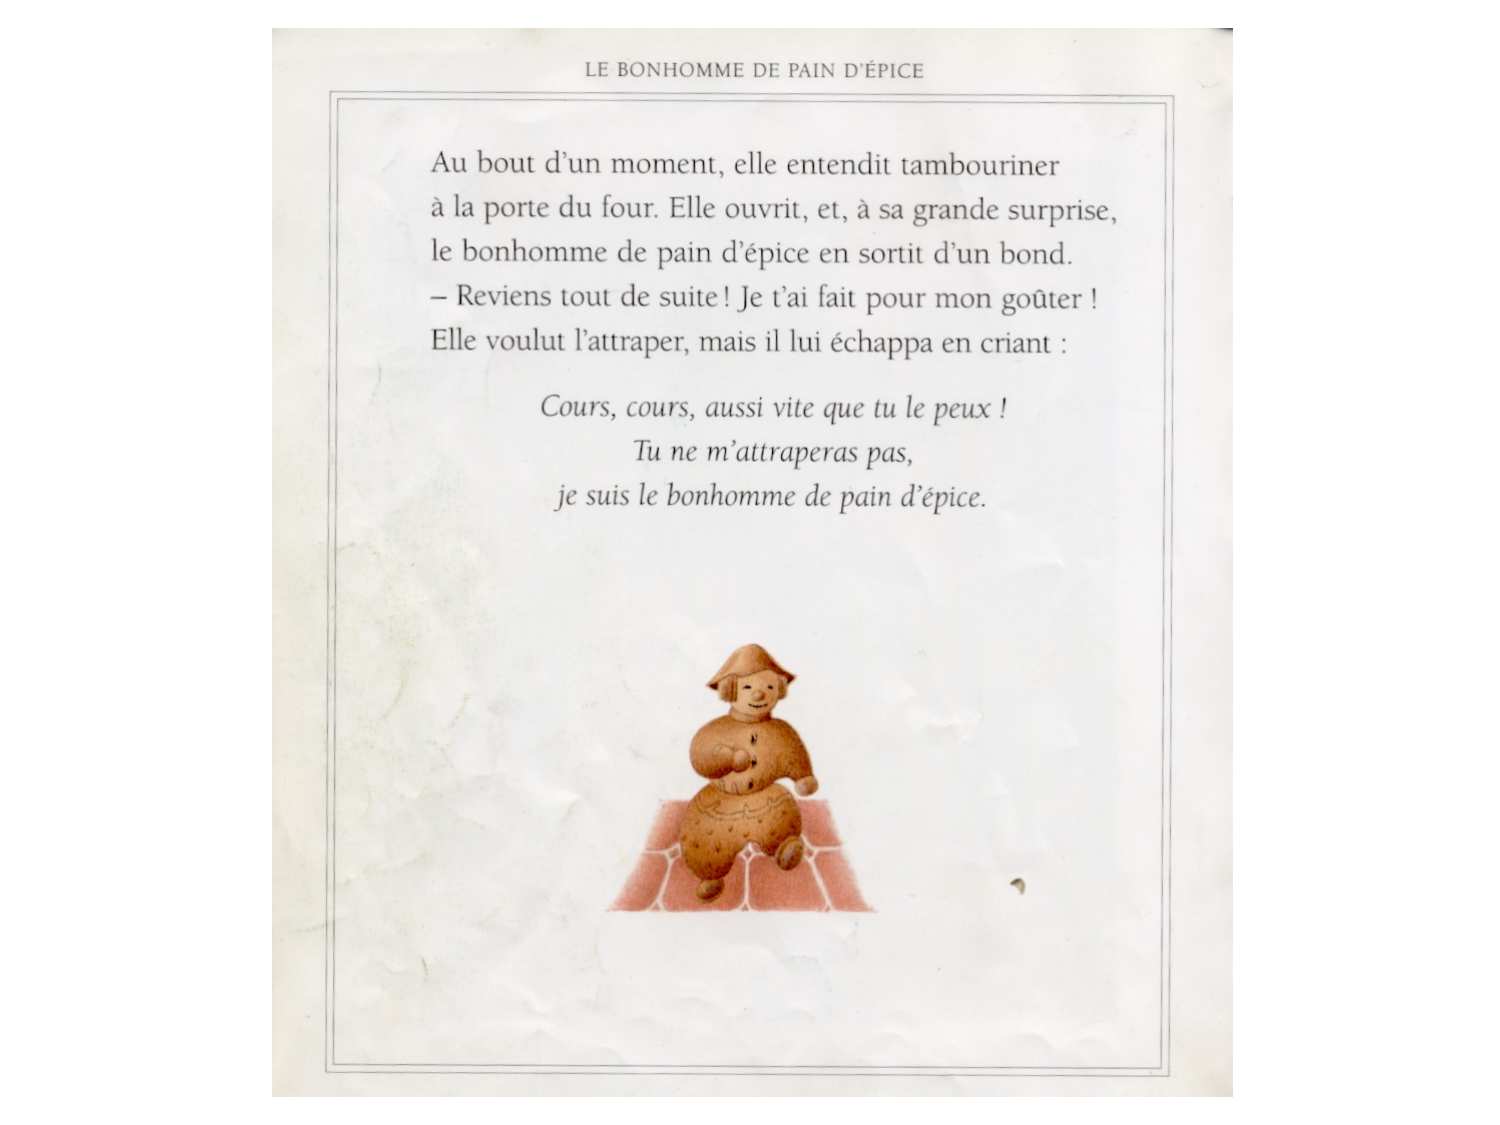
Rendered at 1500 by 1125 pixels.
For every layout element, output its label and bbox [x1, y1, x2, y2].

picture [272, 28, 1233, 1097]
